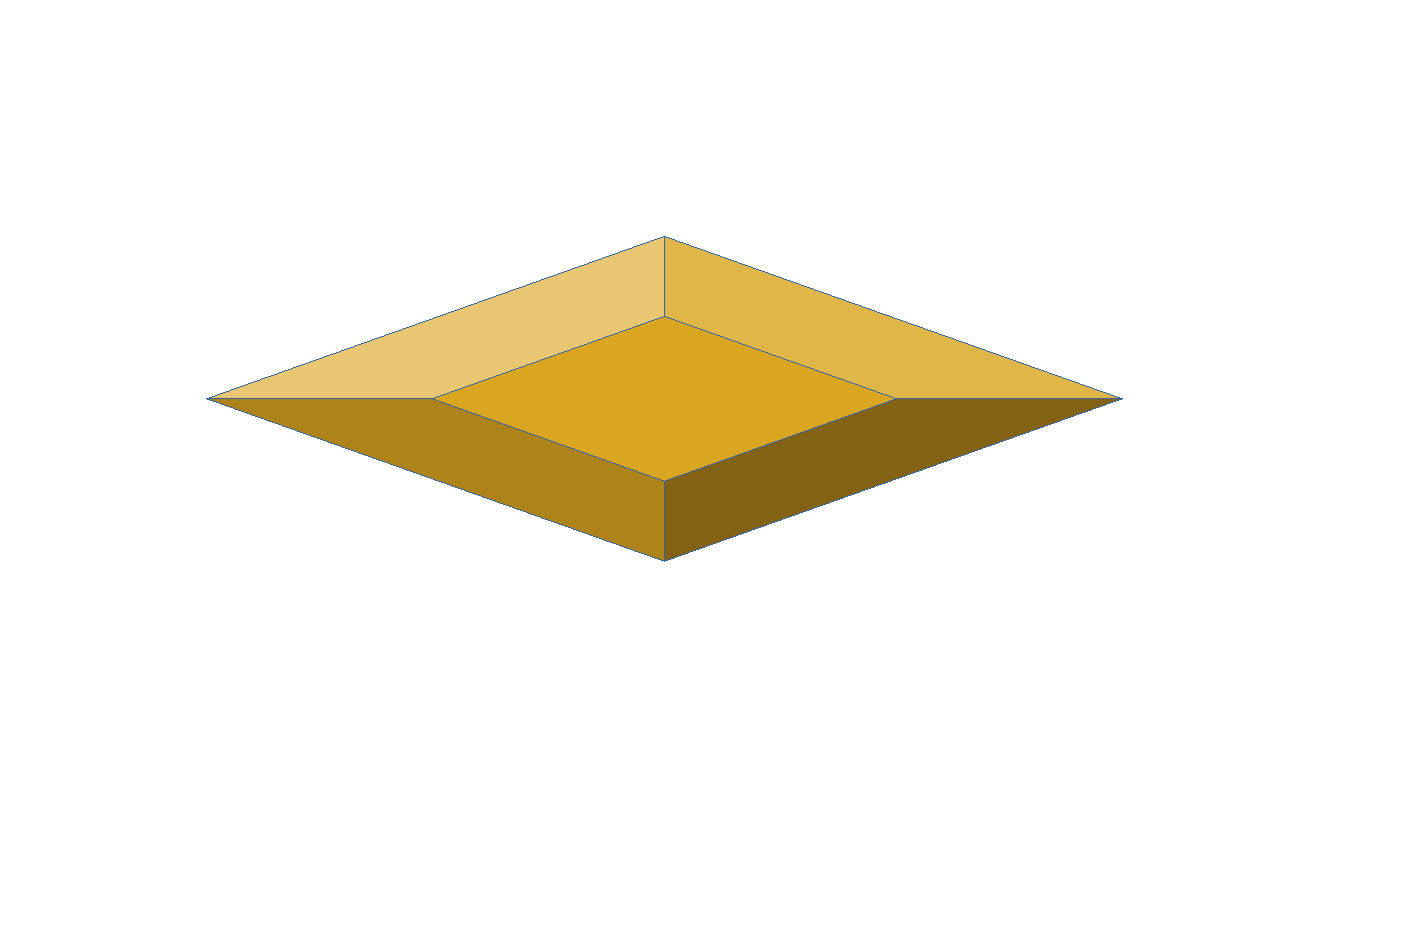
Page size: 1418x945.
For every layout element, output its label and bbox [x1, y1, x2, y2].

text_box [207, 317, 1123, 562]
